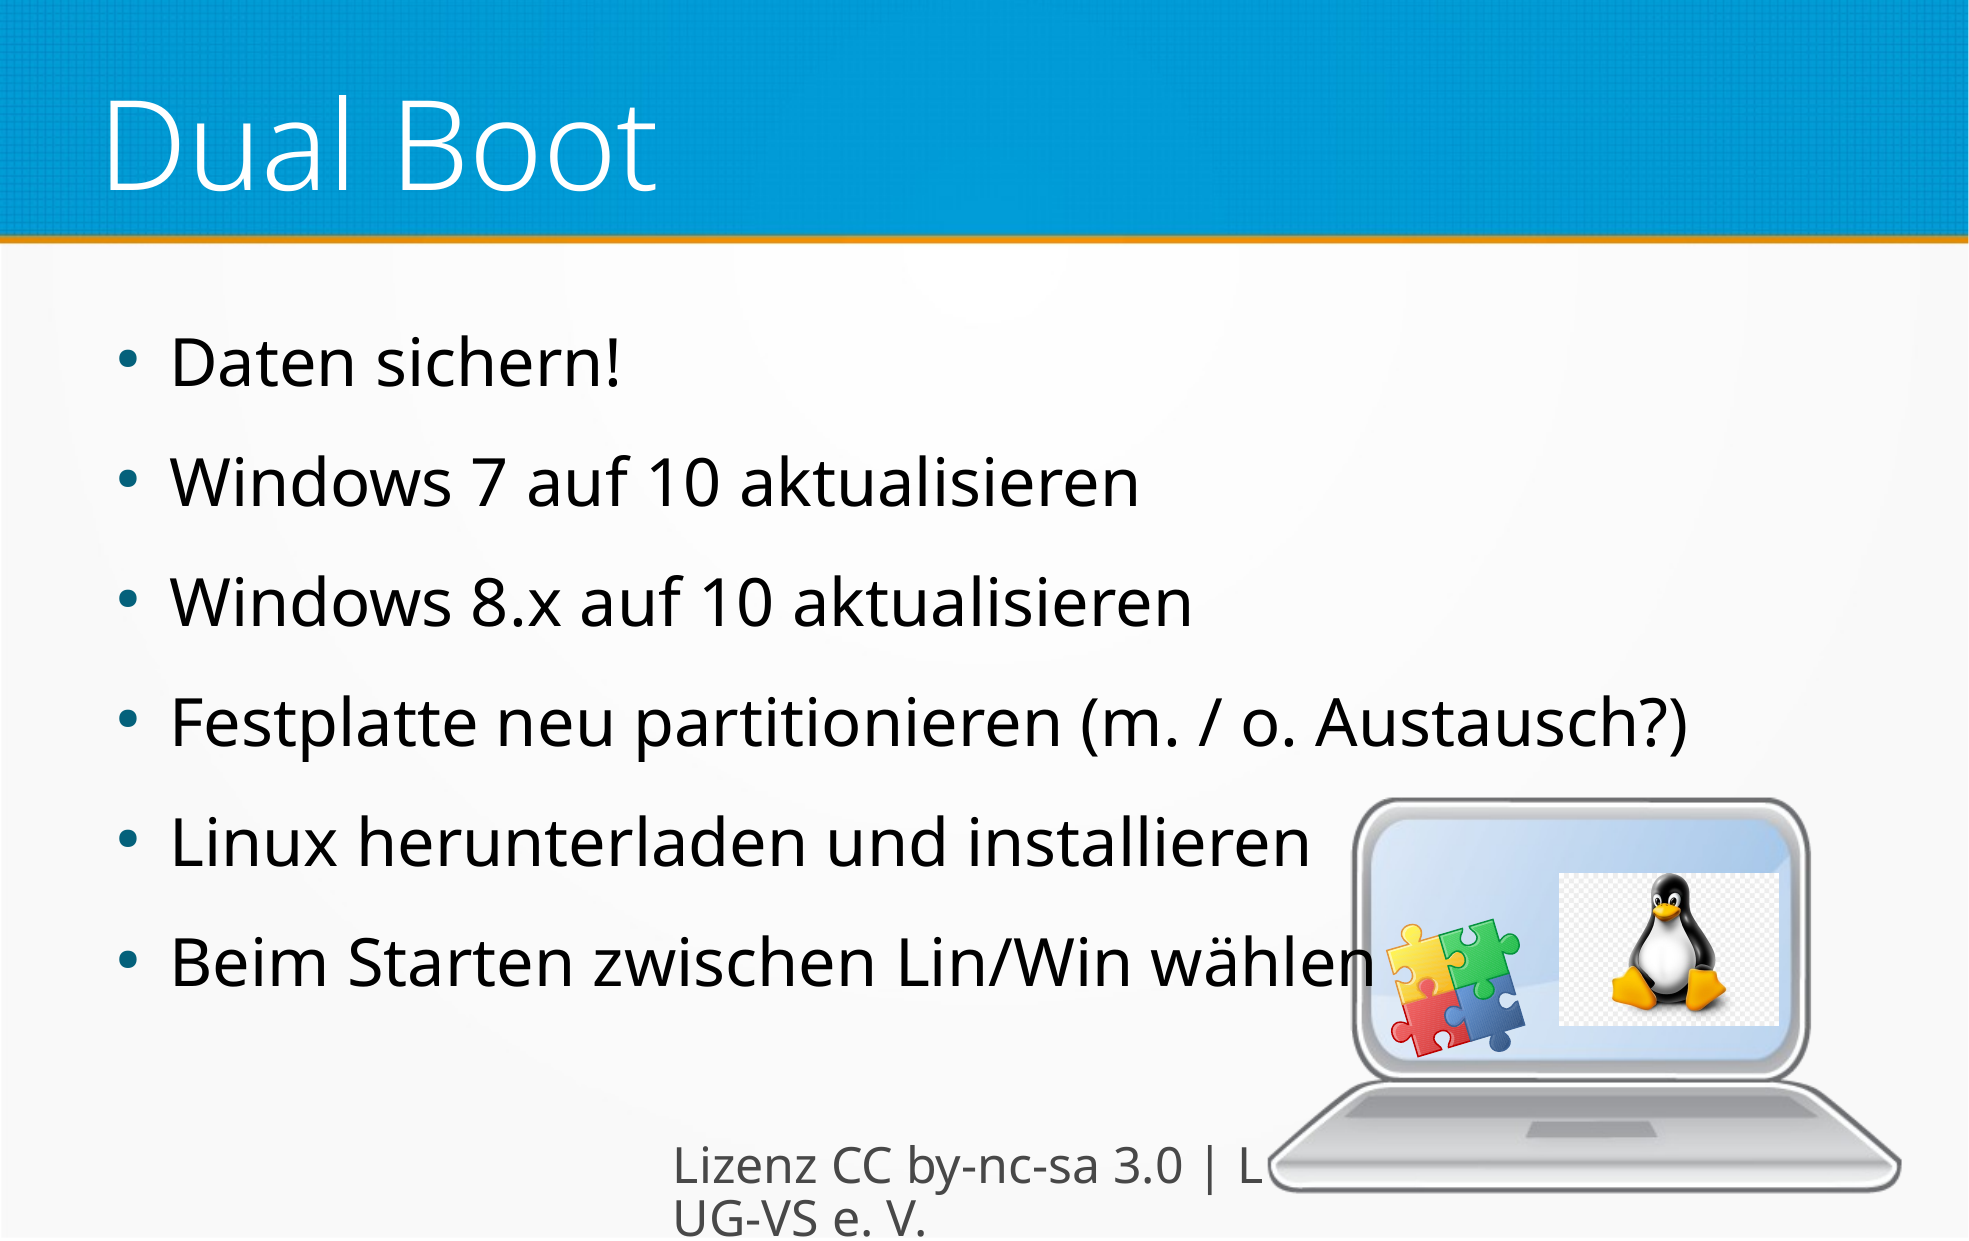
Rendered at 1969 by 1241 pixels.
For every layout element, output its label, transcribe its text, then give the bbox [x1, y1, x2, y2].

picture [0, 233, 1969, 1241]
title Dual Boot [98, 19, 1870, 227]
list Daten sichern! Windows 7 auf 10 aktualisieren Windows 8.x auf 10 aktualisieren Festplatte neu partitionieren (m. / o. Austausch?) Linux herunterladen und installieren Beim Starten zwischen Lin/Win wählen [98, 315, 1861, 1081]
